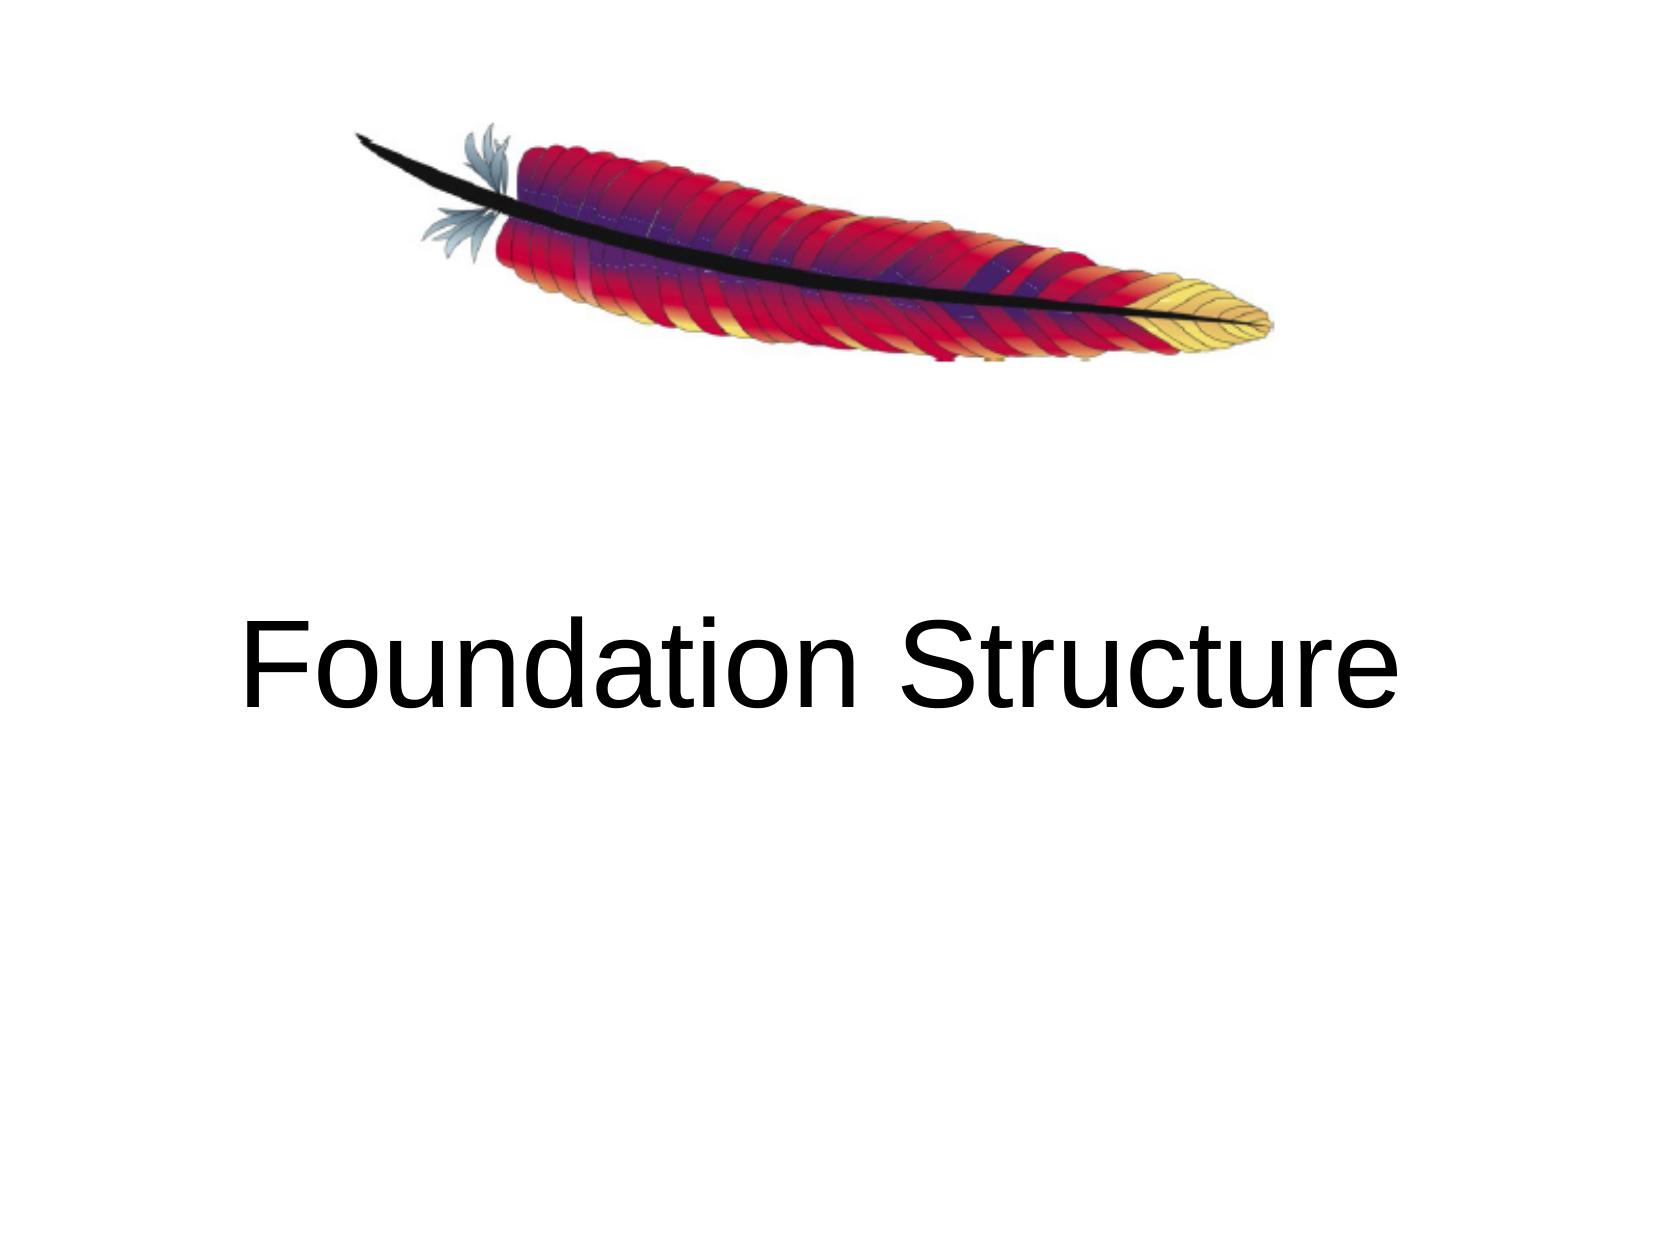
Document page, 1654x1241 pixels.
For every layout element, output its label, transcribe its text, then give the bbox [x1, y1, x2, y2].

title Foundation Structure [76, 560, 1565, 768]
picture [292, 59, 1300, 412]
